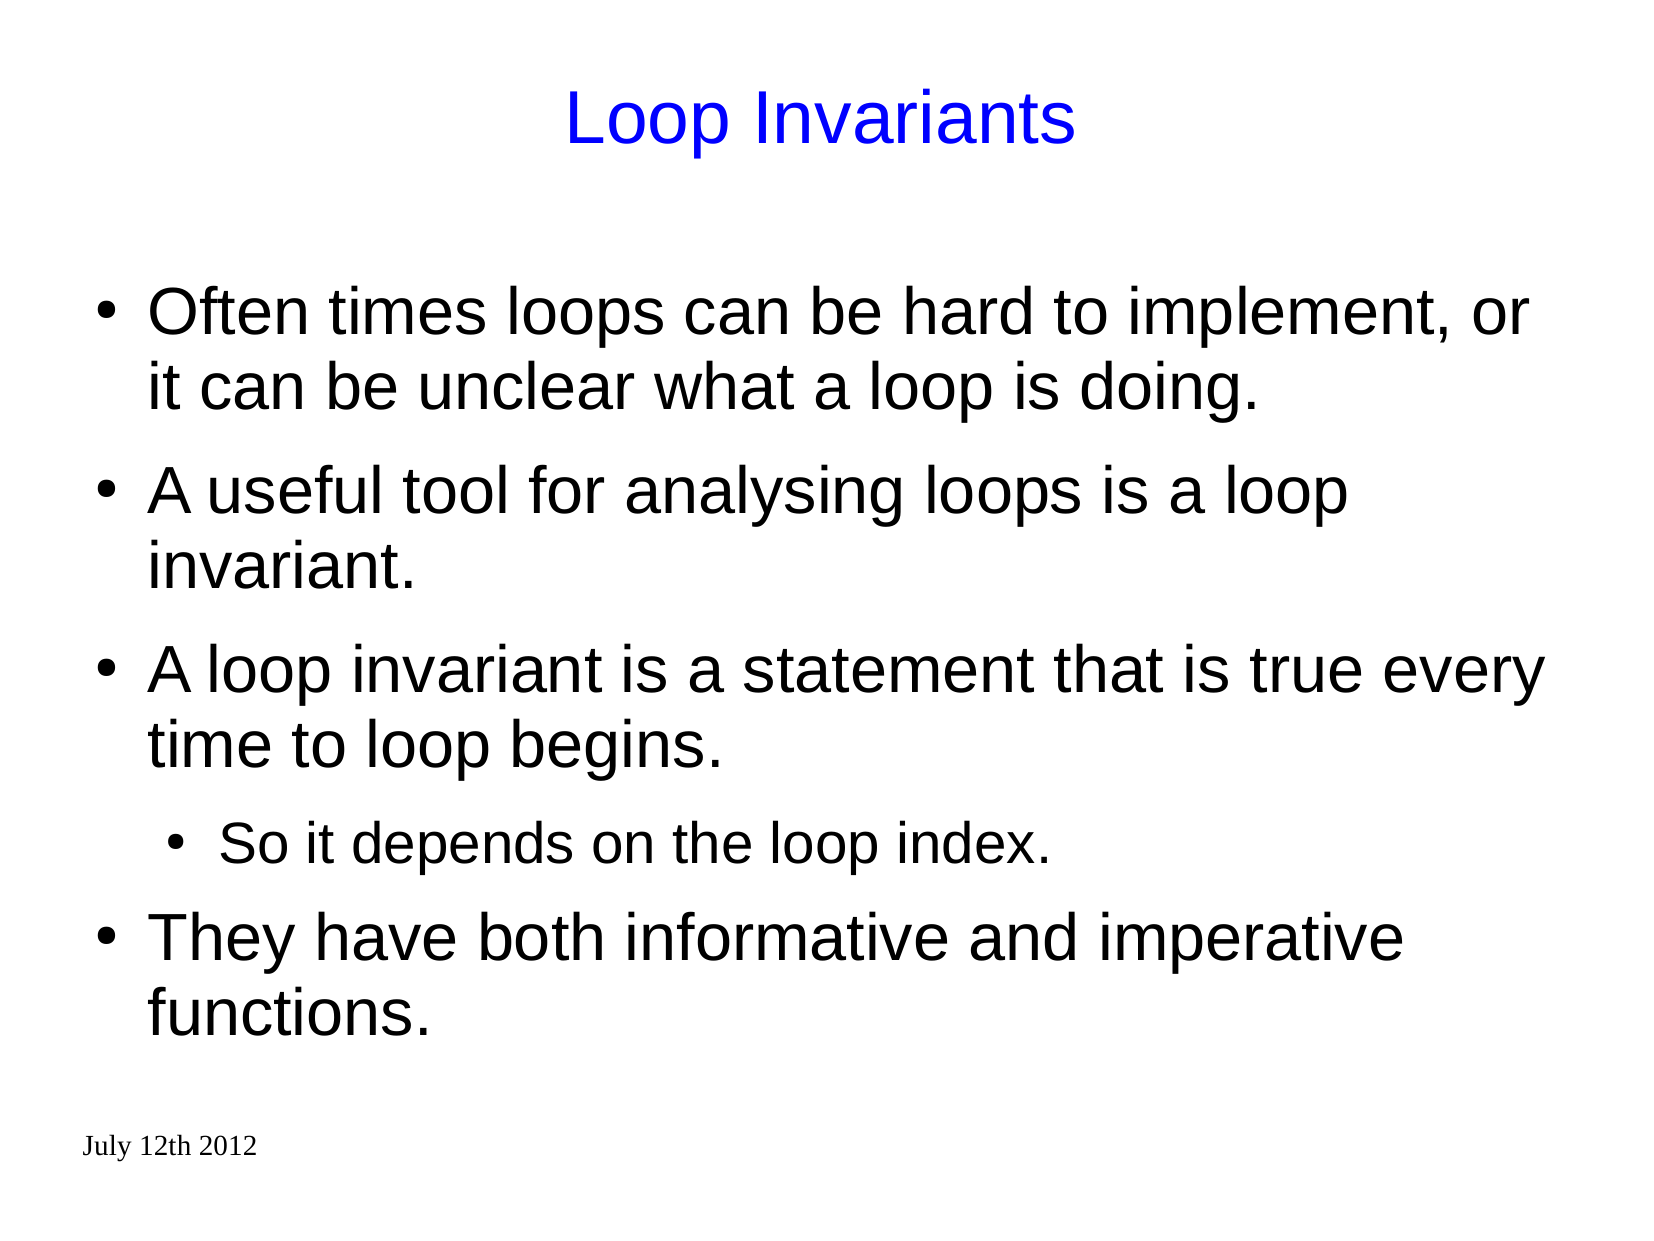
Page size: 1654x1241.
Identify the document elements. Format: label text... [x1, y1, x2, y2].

title Loop Invariants [76, 58, 1565, 178]
list Often times loops can be hard to implement, or it can be unclear what a loop is doing. A useful tool for analysing loops is a loop invariant. A loop invariant is a statement that is true every time to loop begins. So it depends on the loop index. They have both informative and imperative functions. [76, 274, 1565, 1093]
